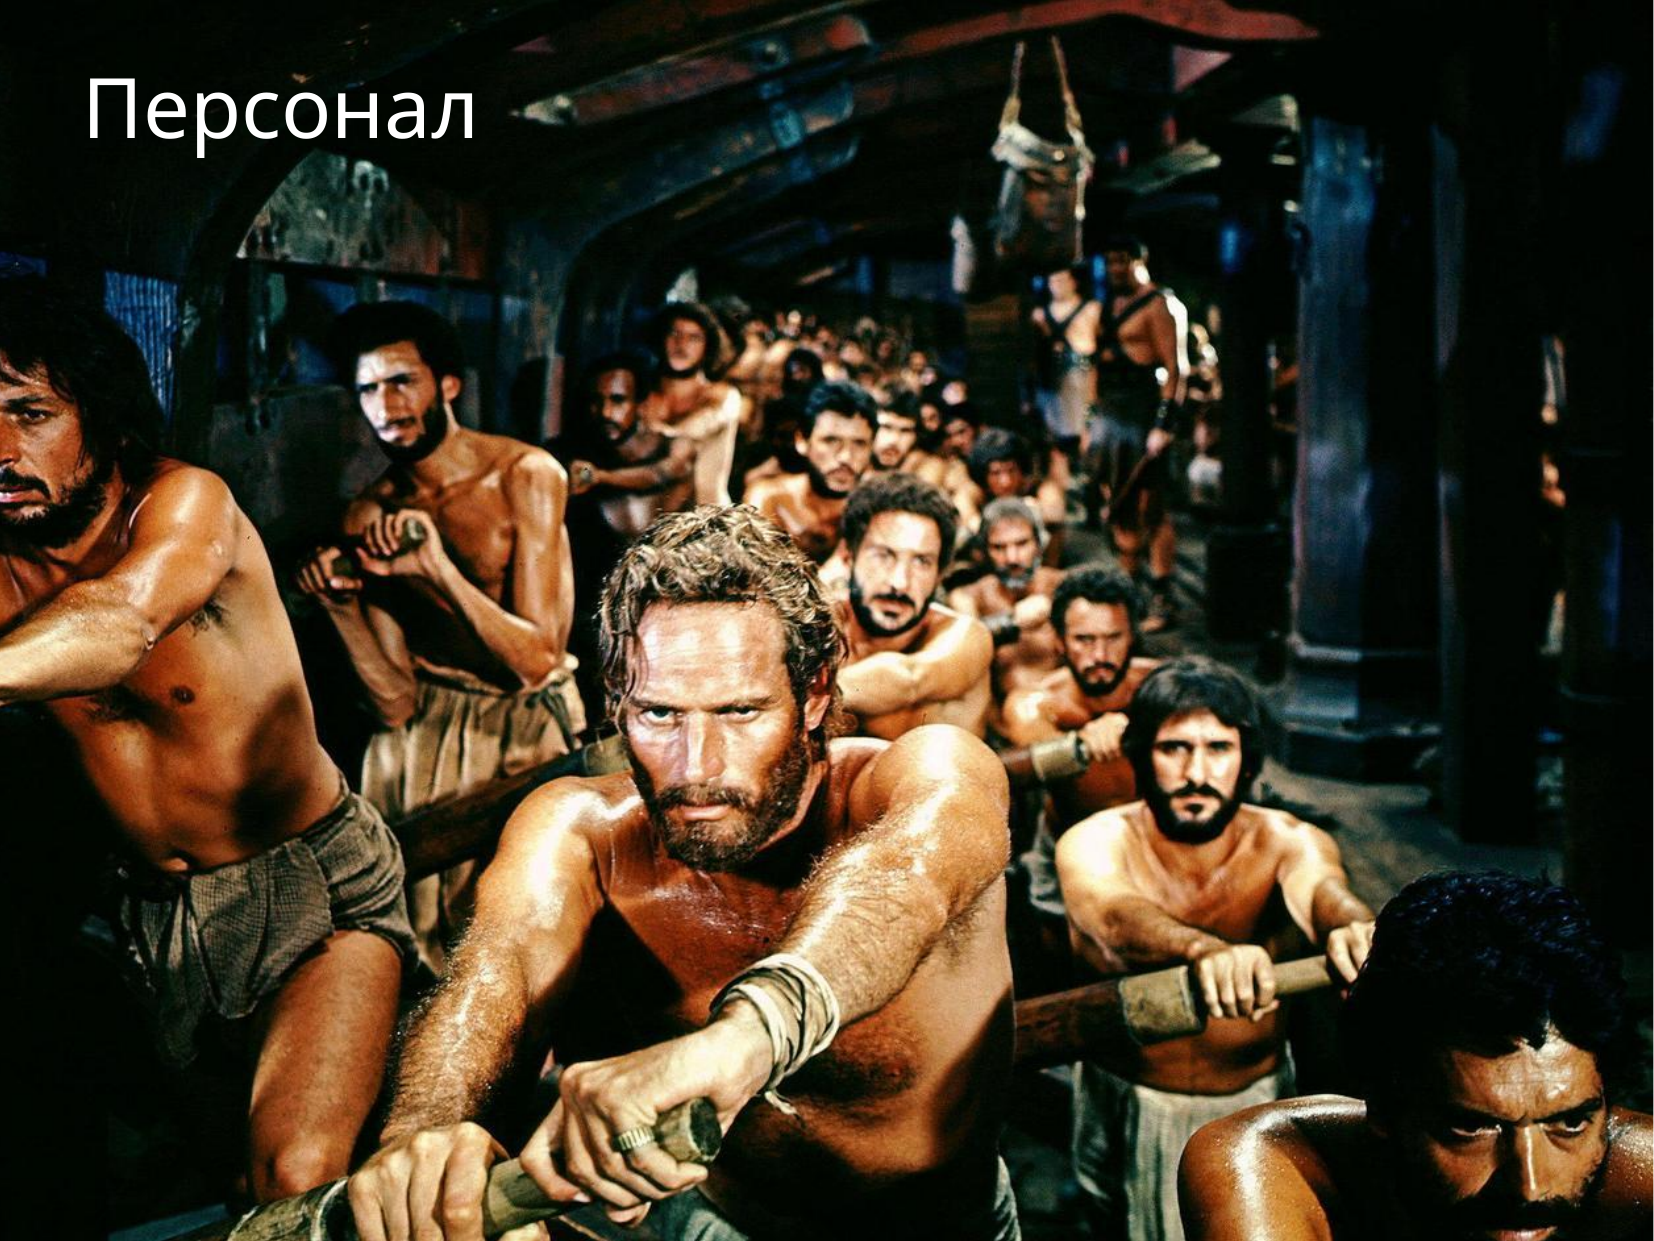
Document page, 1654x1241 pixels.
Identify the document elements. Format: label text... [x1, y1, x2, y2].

picture [0, 0, 1654, 1241]
title Персонал [82, 49, 1571, 257]
